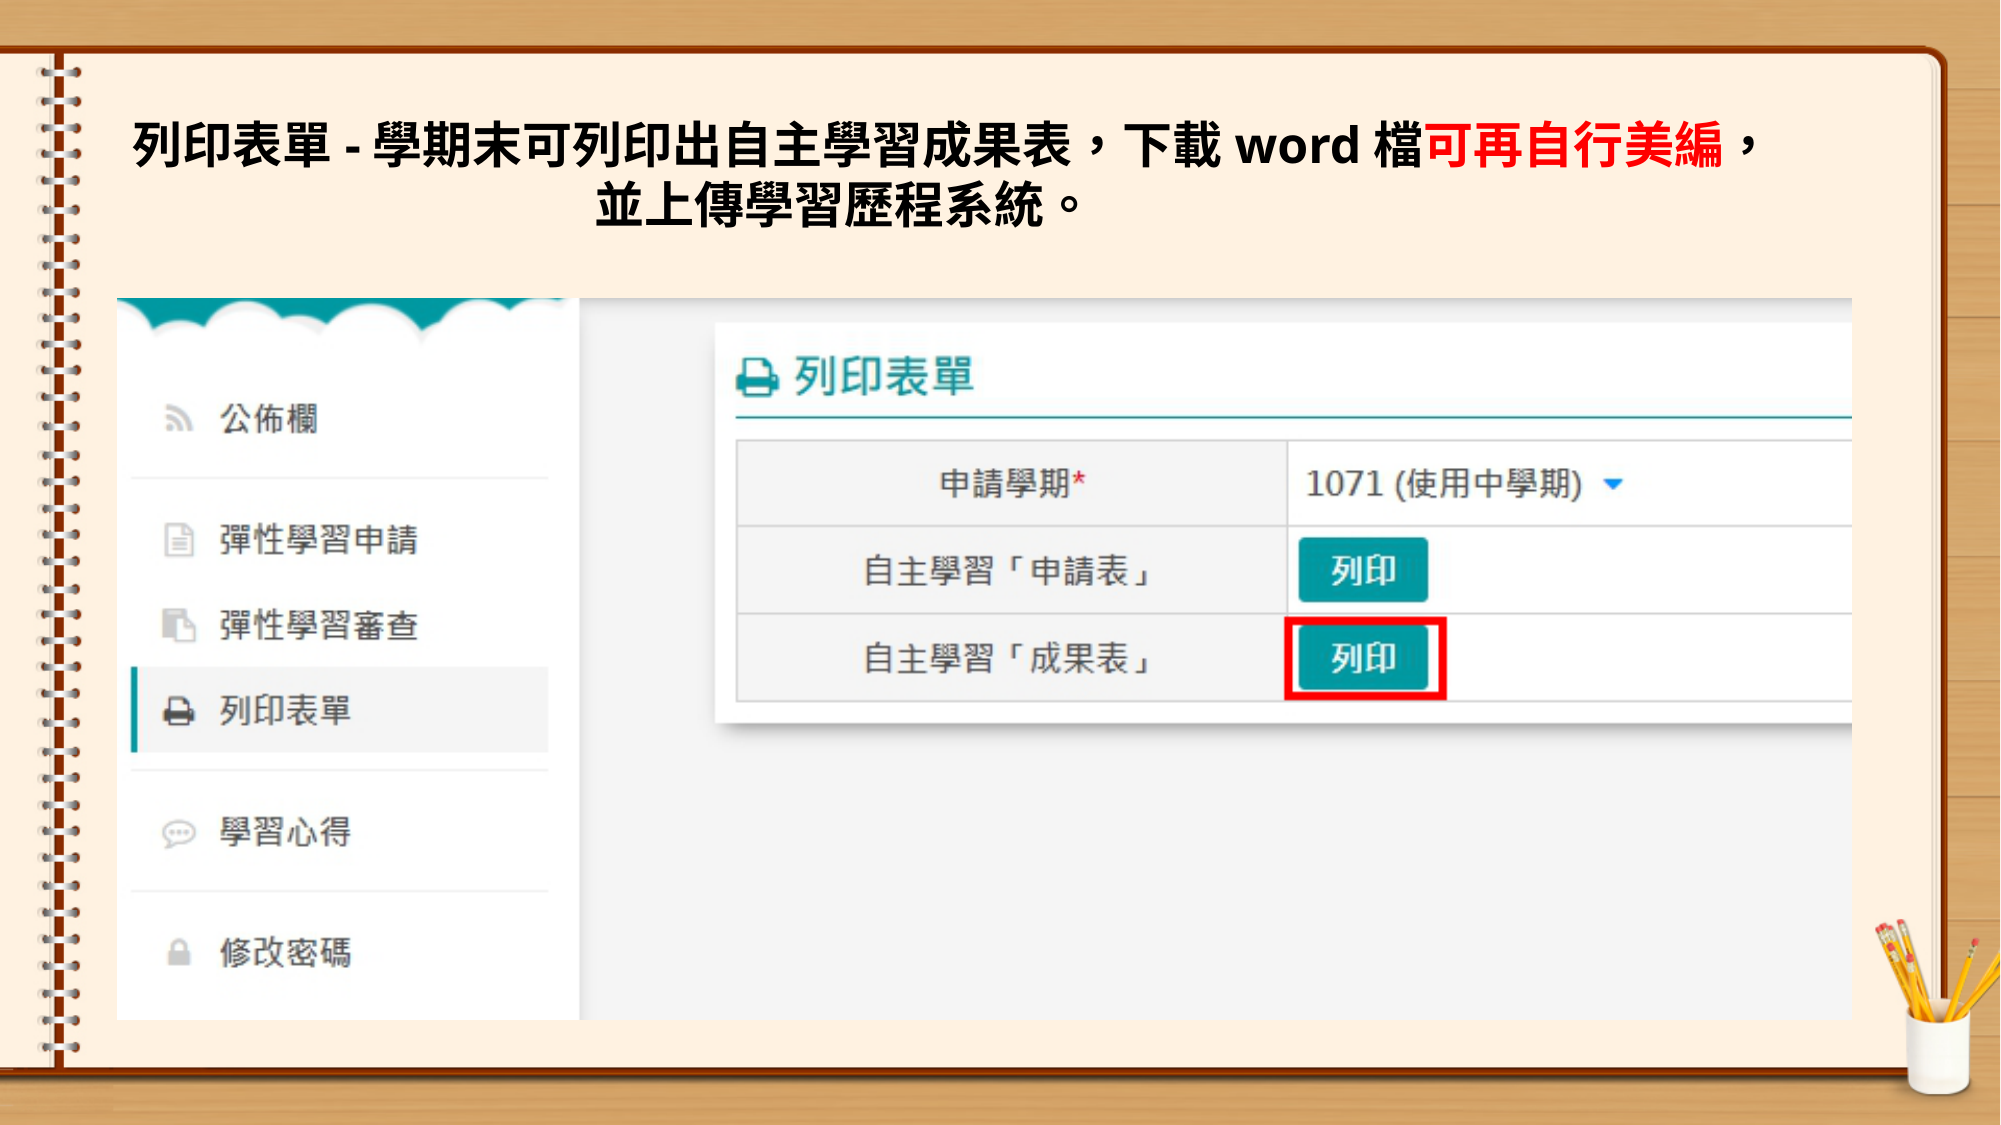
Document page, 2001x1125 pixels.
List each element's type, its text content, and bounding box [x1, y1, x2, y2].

picture [0, 0, 2001, 1125]
text_box 列印表單-學期末可列印出自主學習成果表，下載word檔可再自行美編， 並上傳學習歷程系統。 [117, 105, 1977, 241]
